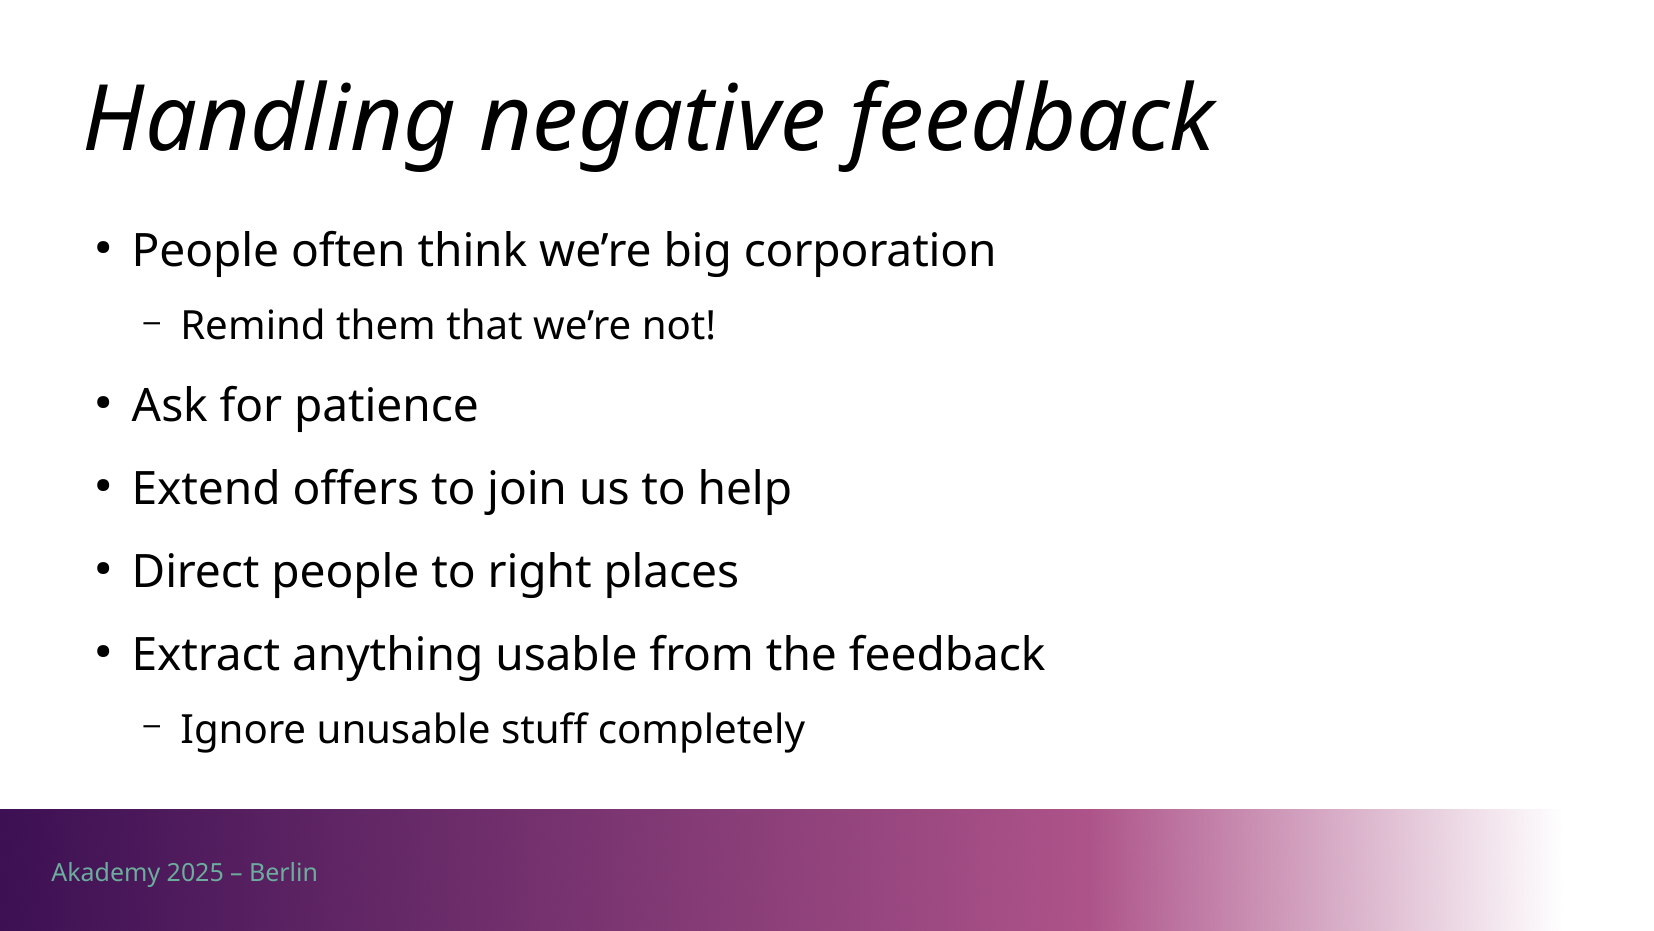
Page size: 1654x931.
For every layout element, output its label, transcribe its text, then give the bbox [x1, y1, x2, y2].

list People often think we’re big corporation Remind them that we’re not! Ask for patience Extend offers to join us to help Direct people to right places Extract anything usable from the feedback Ignore unusable stuff completely [82, 217, 1571, 758]
title Handling negative feedback [82, 37, 1571, 193]
picture [0, 809, 1654, 931]
